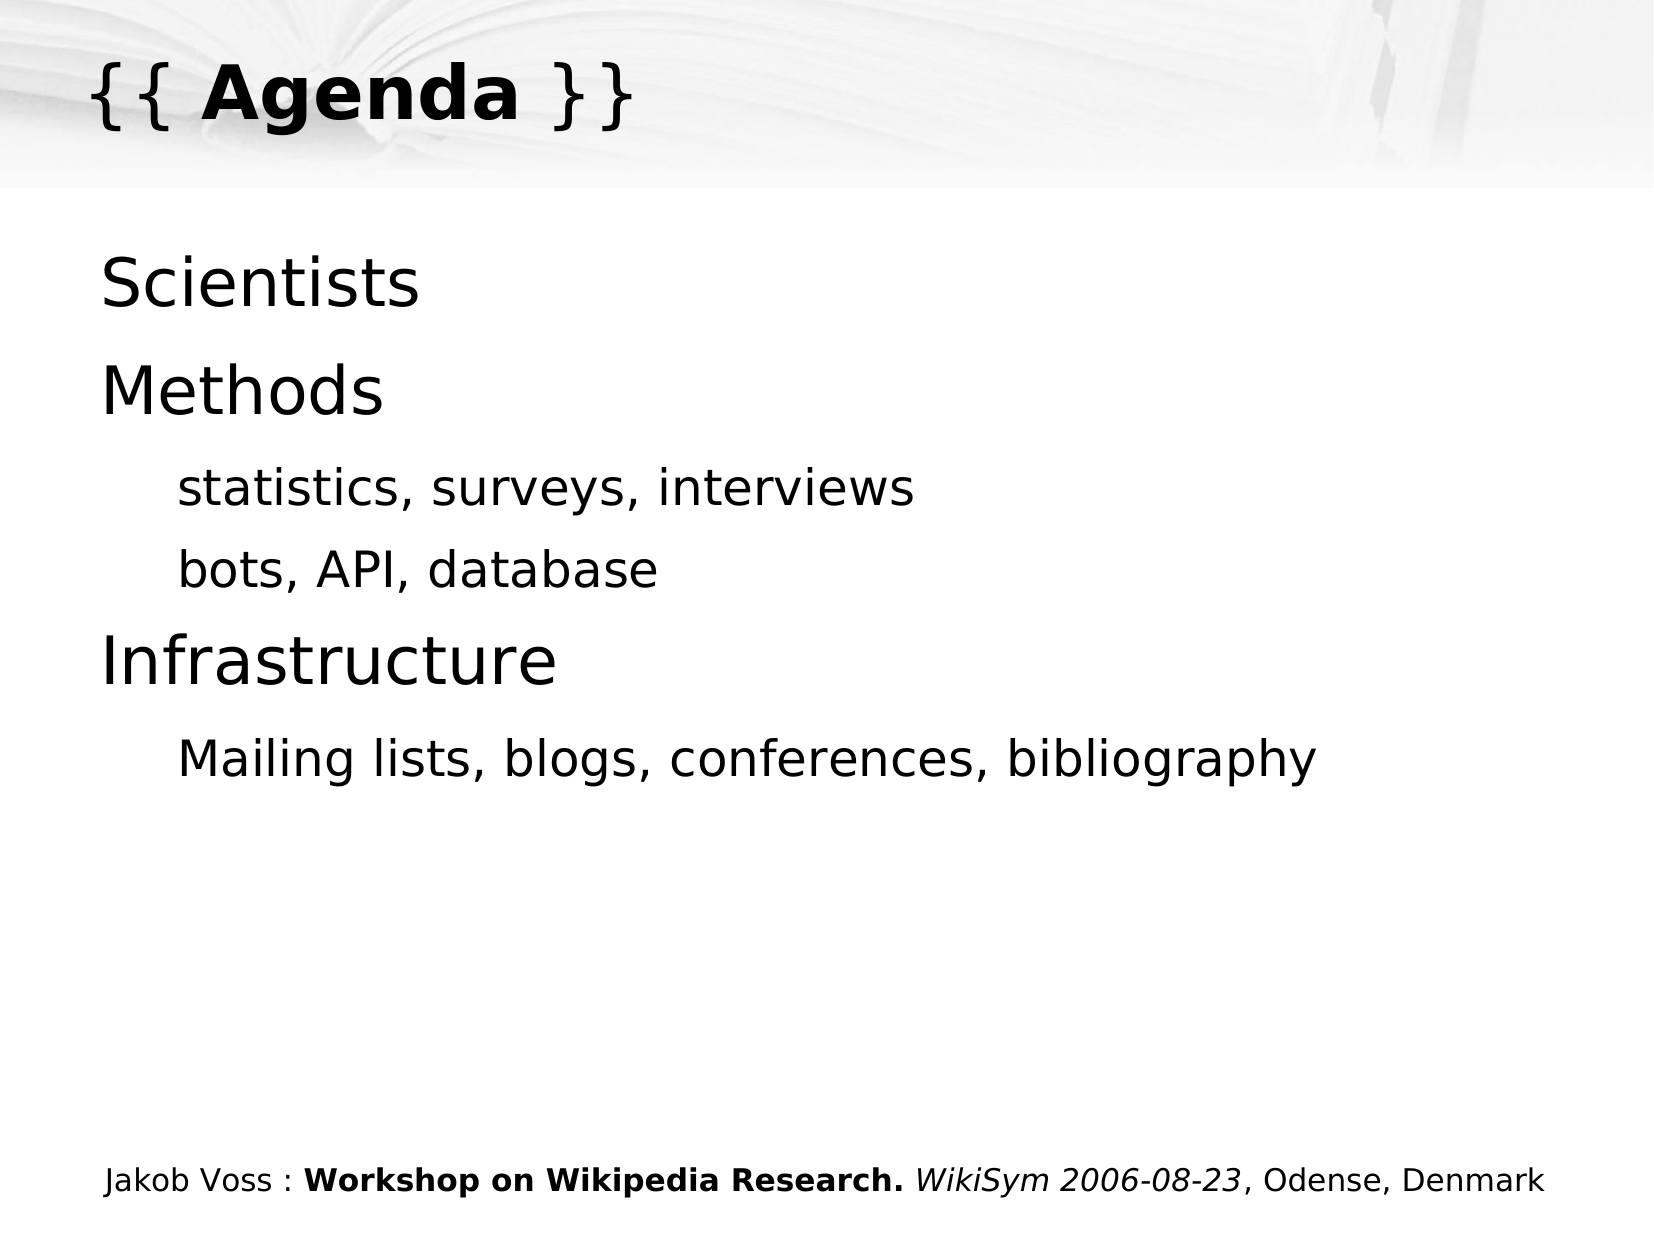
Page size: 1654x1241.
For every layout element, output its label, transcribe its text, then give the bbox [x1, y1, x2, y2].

picture [0, 0, 1654, 188]
title {{ Agenda }} [82, 37, 1571, 151]
list Scientists Methods statistics, surveys, interviews bots, API, database Infrastructure Mailing lists, blogs, conferences, bibliography [82, 244, 1571, 1091]
